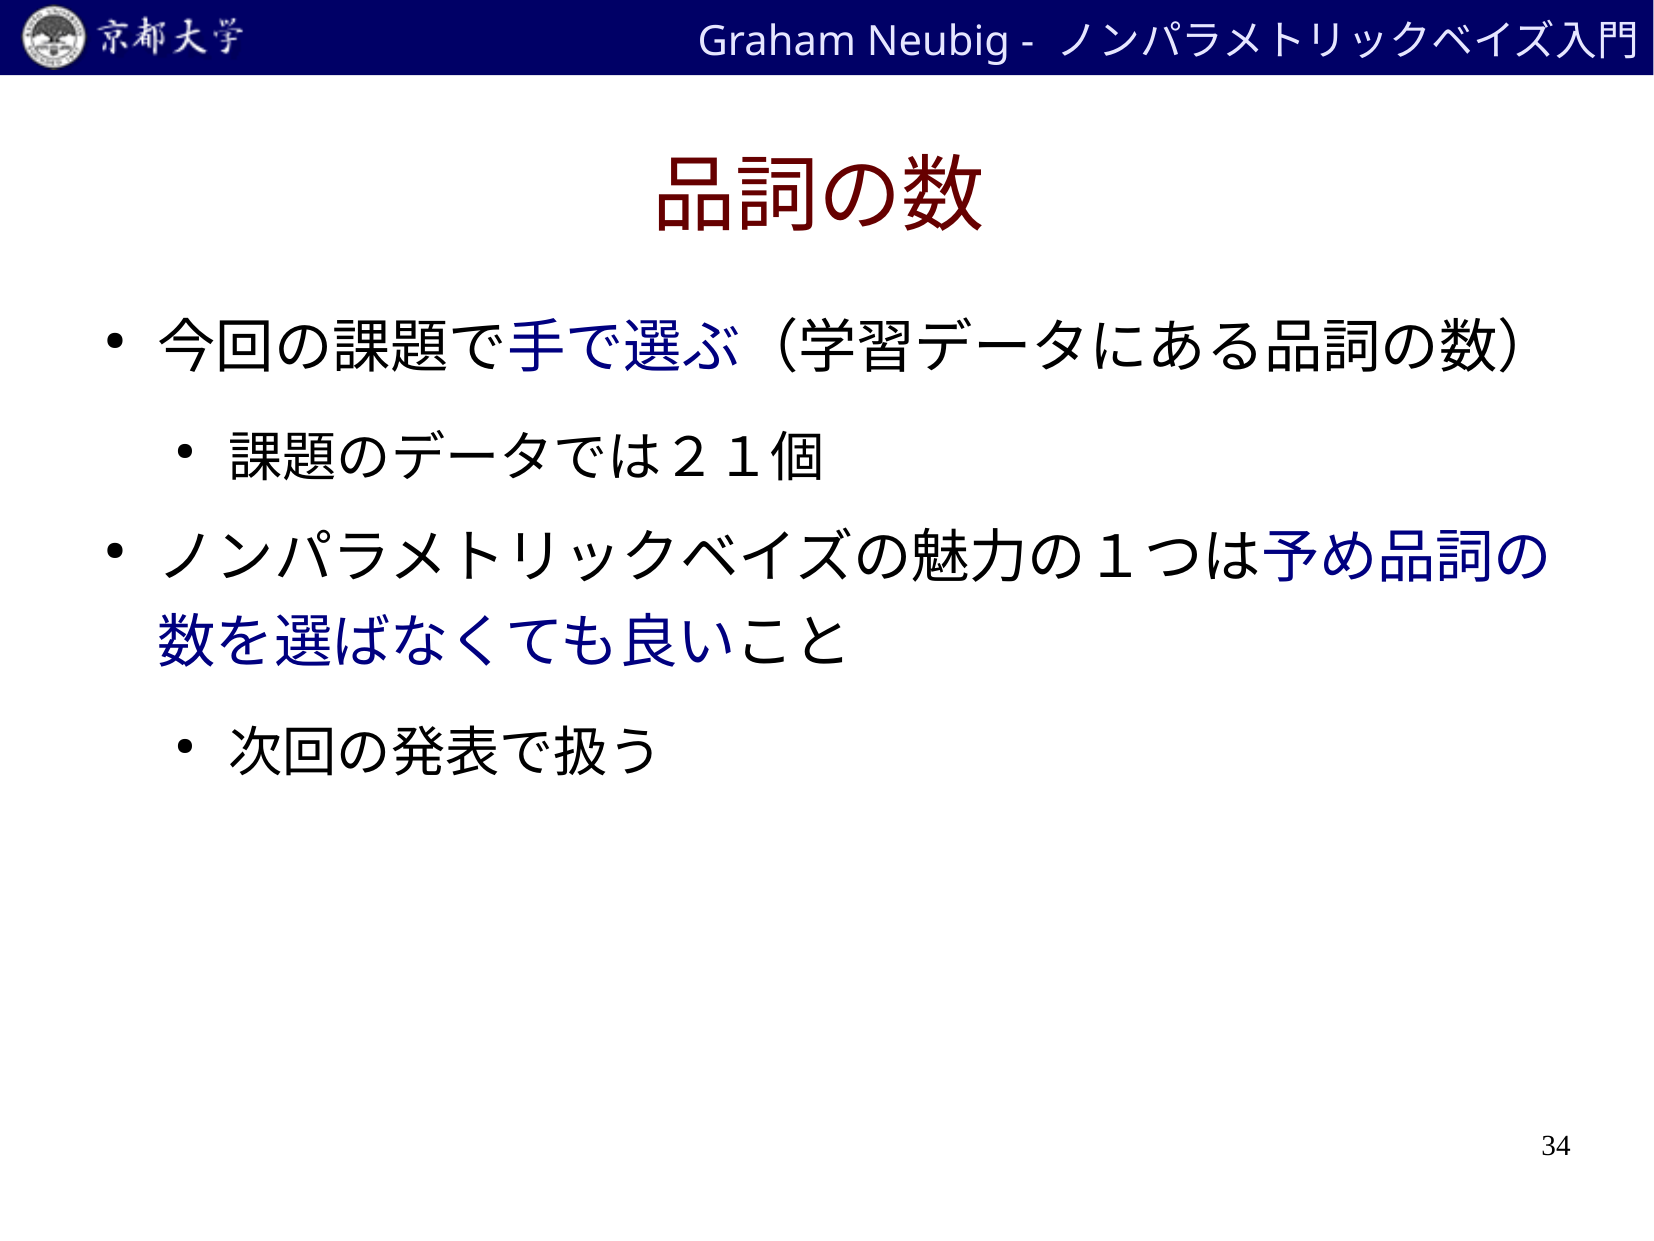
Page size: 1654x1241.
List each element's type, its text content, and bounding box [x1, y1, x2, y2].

picture [0, 0, 247, 70]
title 品詞の数 [75, 100, 1564, 277]
list 今回の課題で手で選ぶ（学習データにある品詞の数） 課題のデータでは２１個 ノンパラメトリックベイズの魅力の１つは予め品詞の数を選ばなくても良いこと 次回の発表で扱う [86, 300, 1576, 1104]
